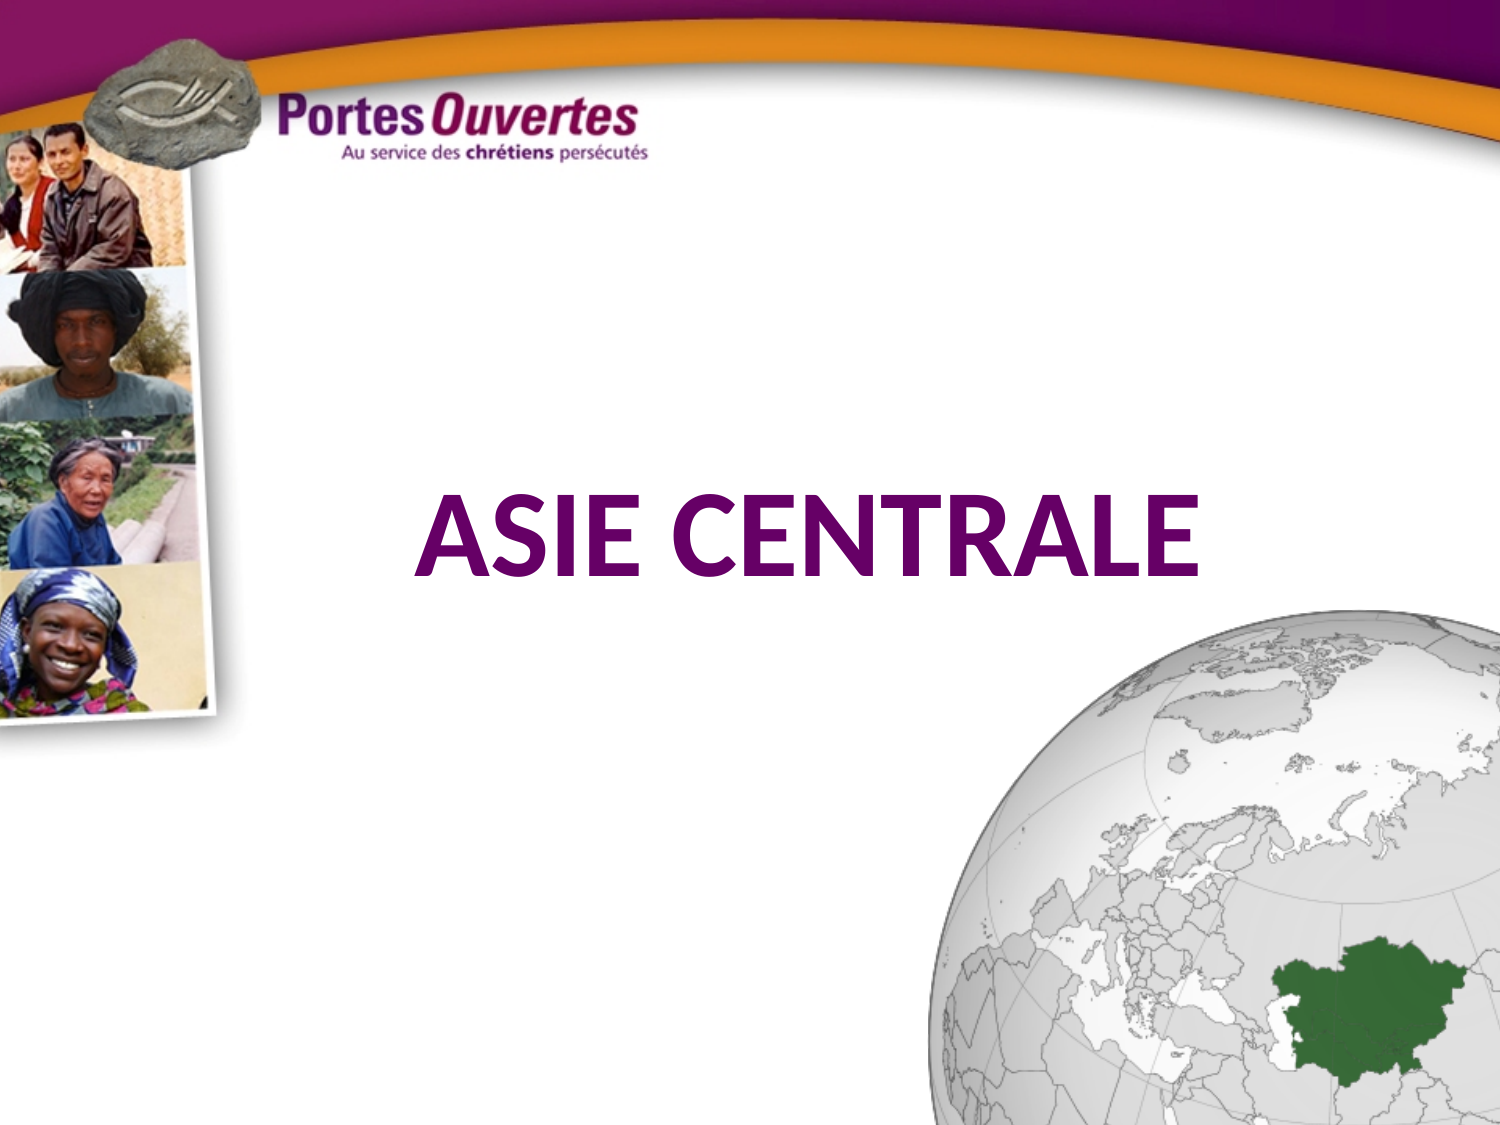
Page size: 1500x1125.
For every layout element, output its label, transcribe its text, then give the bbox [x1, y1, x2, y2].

picture [927, 609, 1500, 1125]
text_box ASIE CENTRALE [313, 444, 1305, 609]
